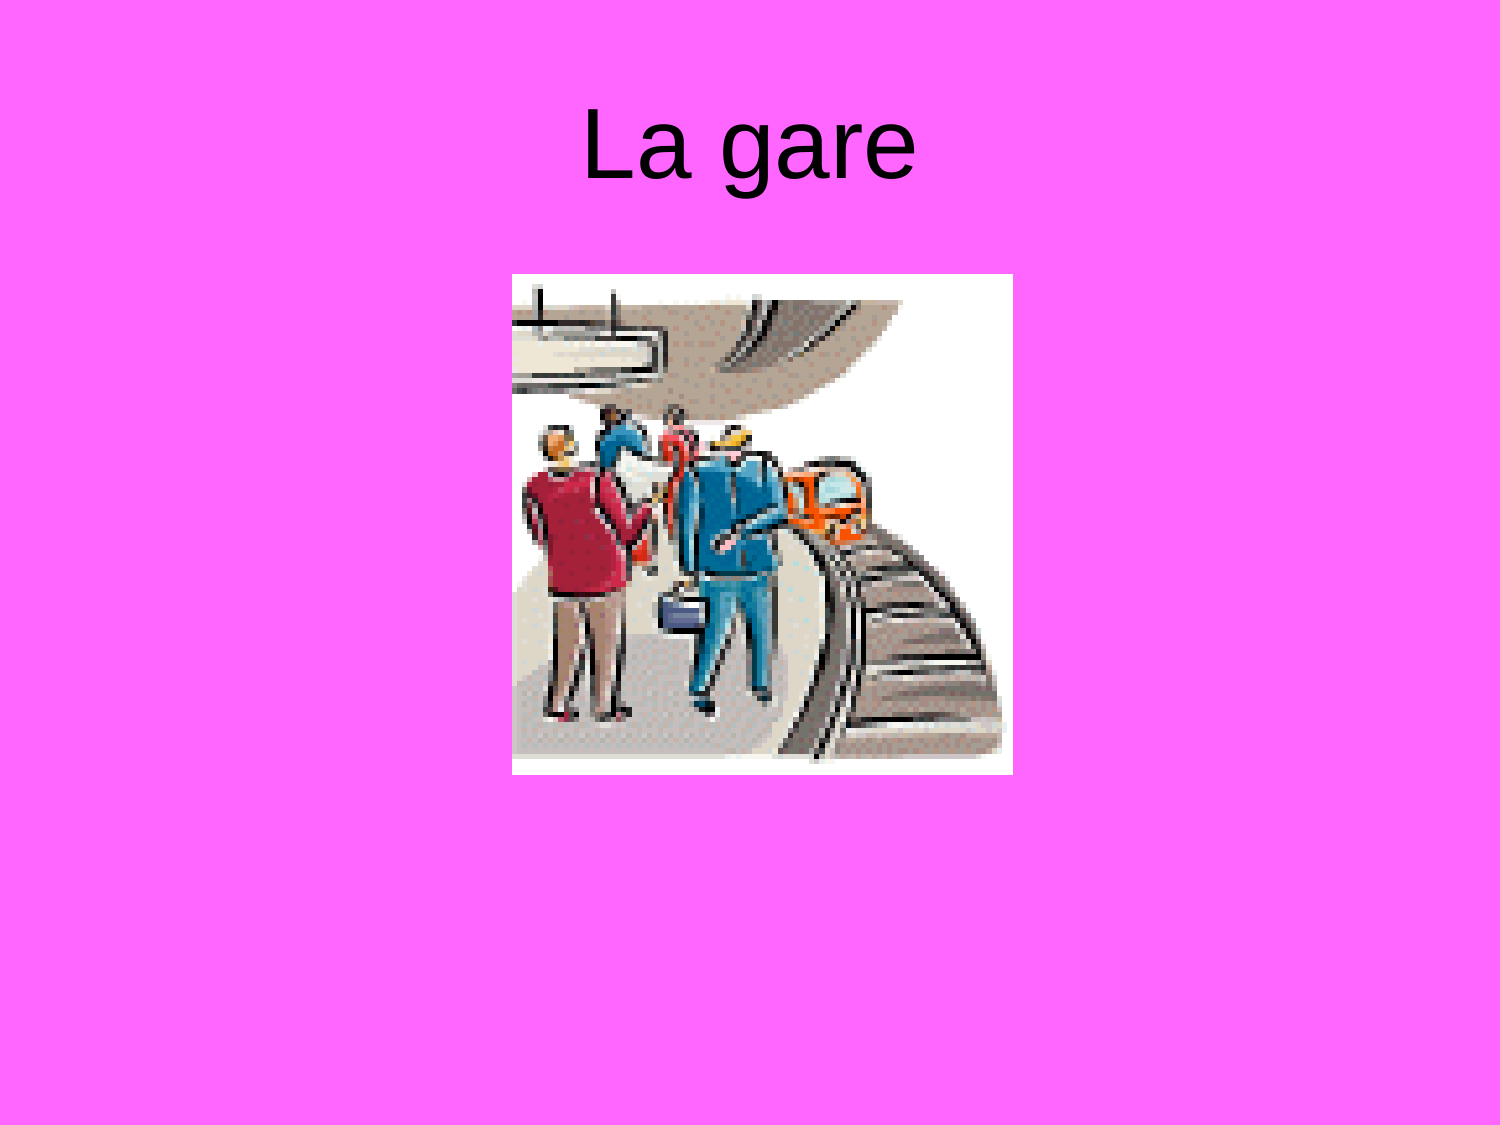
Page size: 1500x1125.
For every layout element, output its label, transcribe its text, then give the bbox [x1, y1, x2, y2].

title La gare [75, 45, 1426, 233]
picture [512, 274, 1013, 775]
